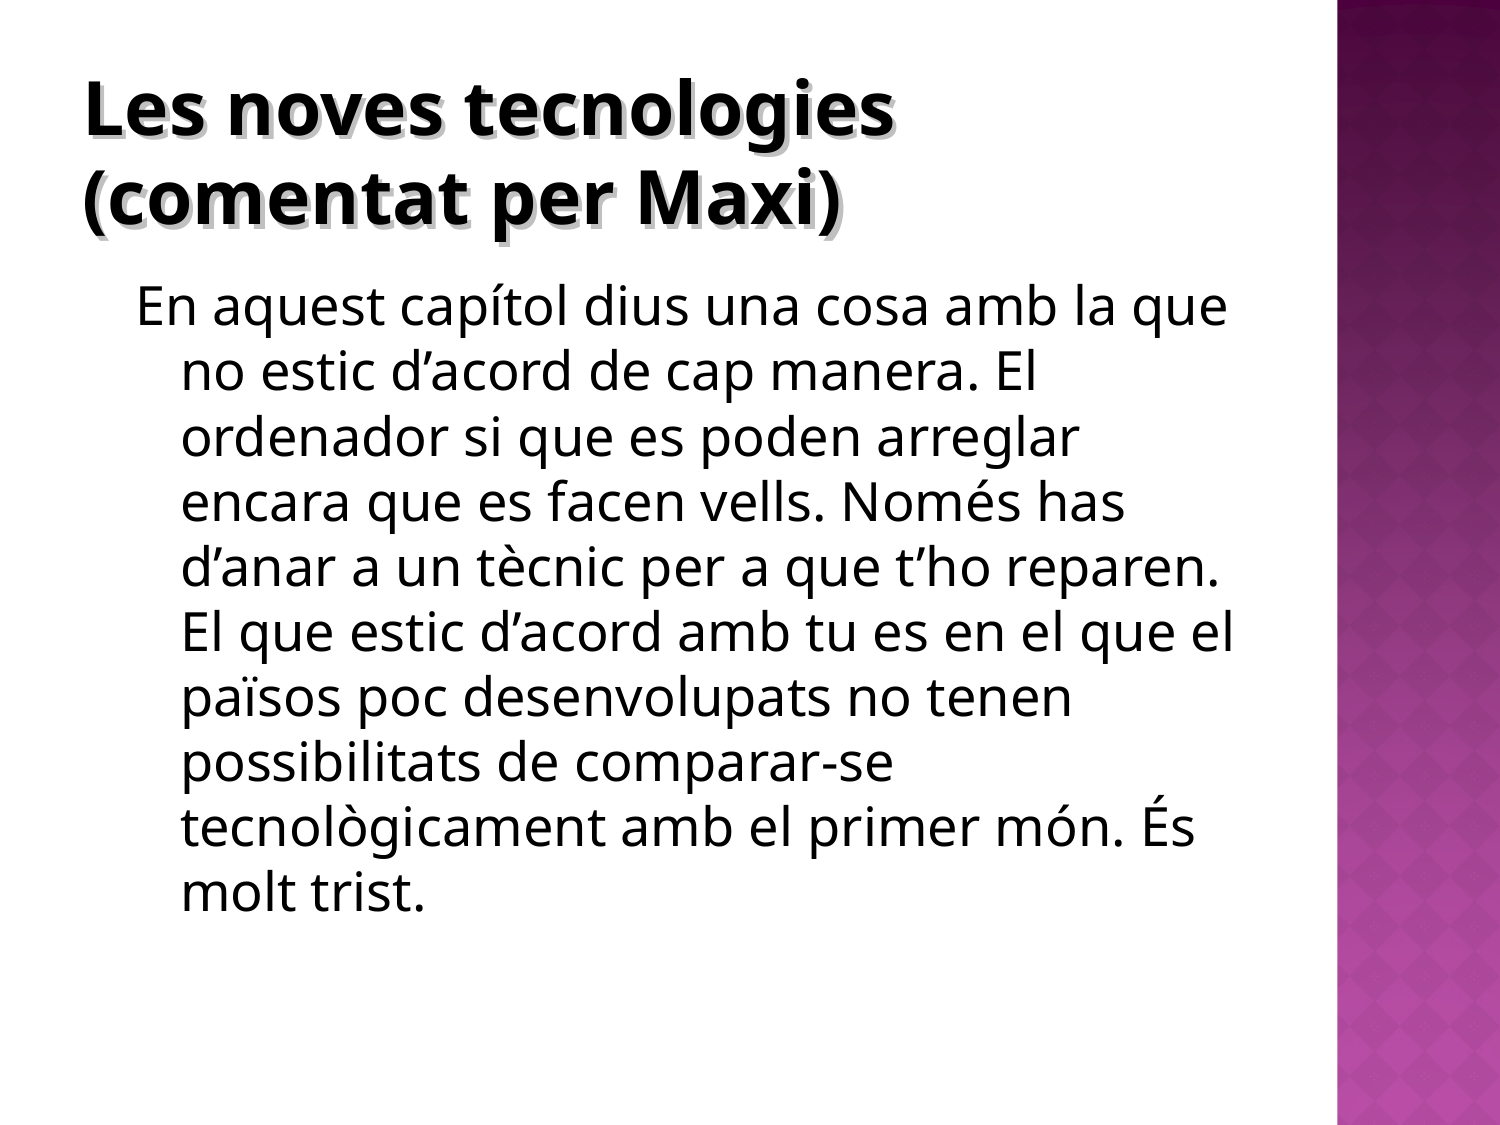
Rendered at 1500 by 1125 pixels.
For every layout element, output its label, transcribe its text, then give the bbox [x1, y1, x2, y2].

title Les noves tecnologies (comentat per Maxi) [75, 52, 1263, 240]
list En aquest capítol dius una cosa amb la que no estic d’acord de cap manera. El ordenador si que es poden arreglar encara que es facen vells. Només has d’anar a un tècnic per a que t’ho reparen. El que estic d’acord amb tu es en el que el països poc desenvolupats no tenen possibilitats de comparar-se tecnològicament amb el primer món. És molt trist. [75, 264, 1263, 1060]
